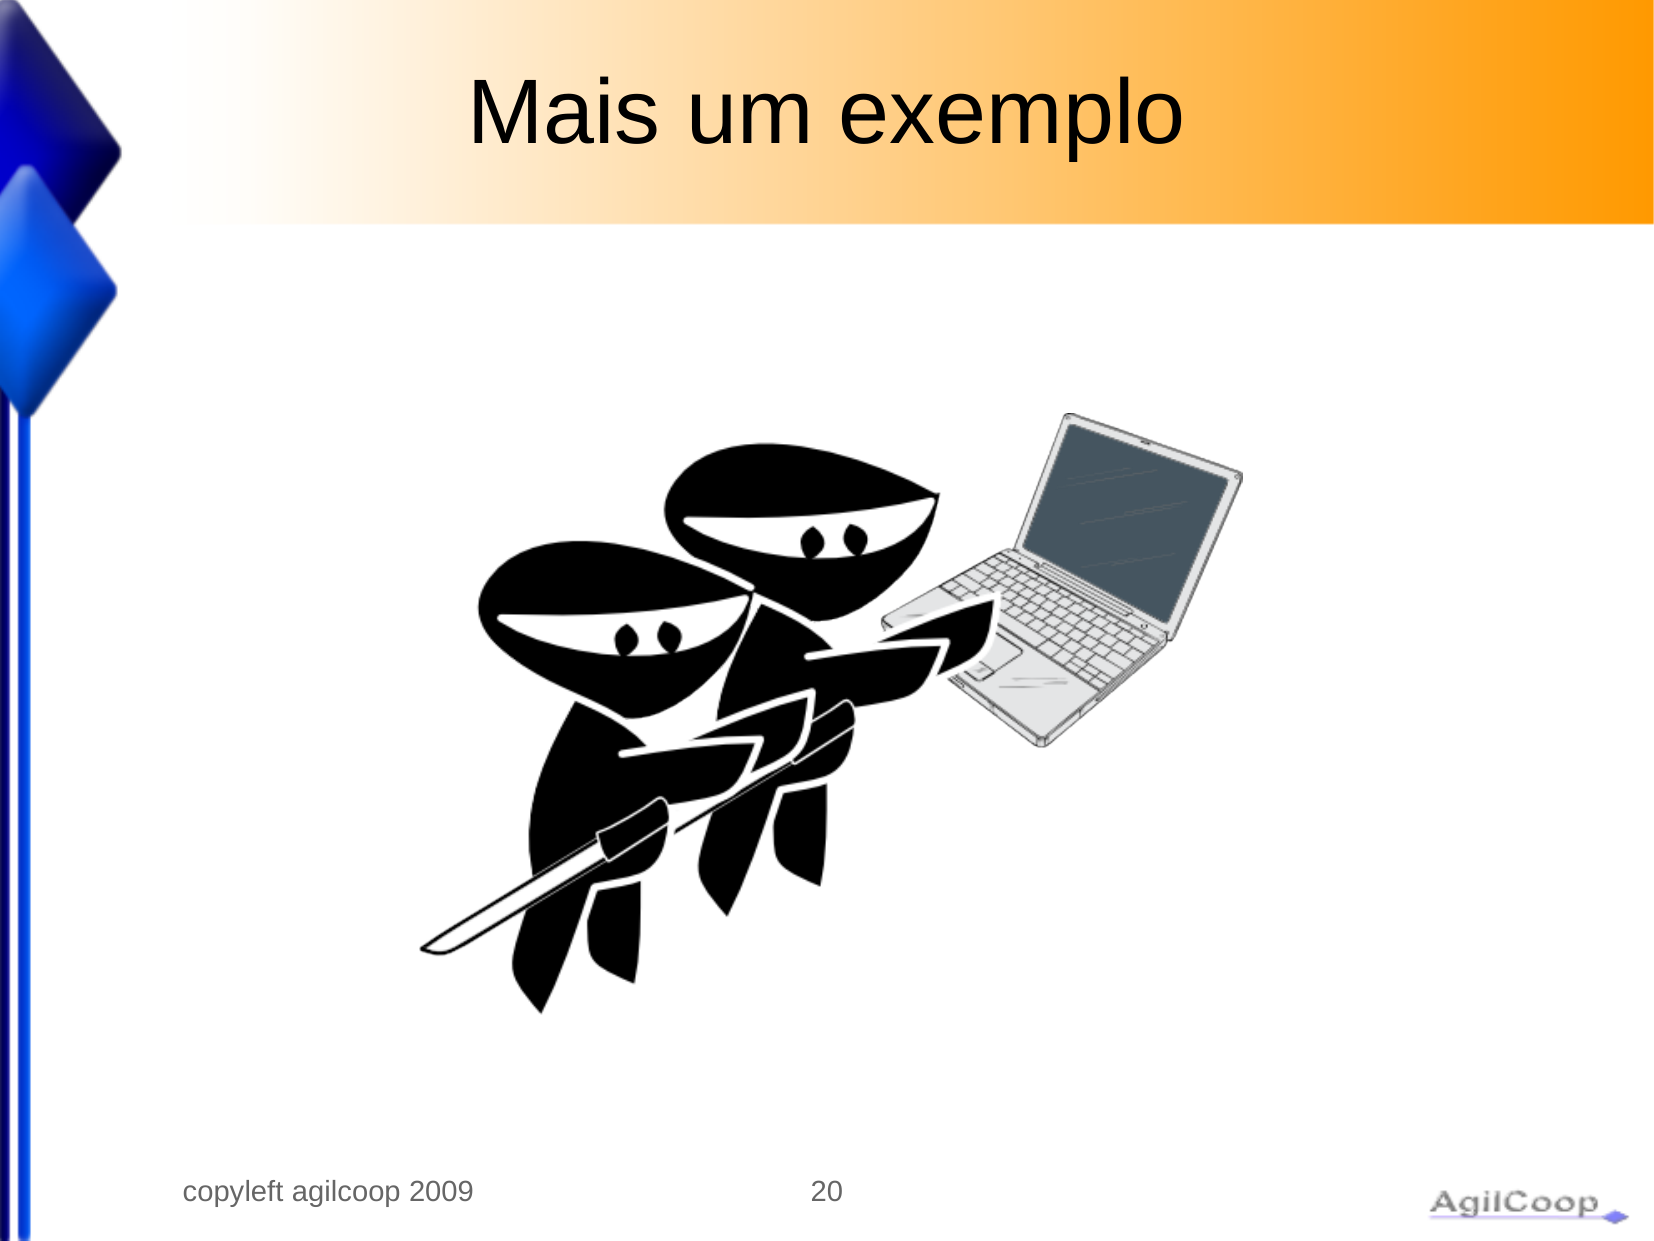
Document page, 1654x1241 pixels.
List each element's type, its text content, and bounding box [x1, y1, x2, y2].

picture [0, 0, 1654, 1241]
title Mais um exemplo [82, 8, 1571, 216]
